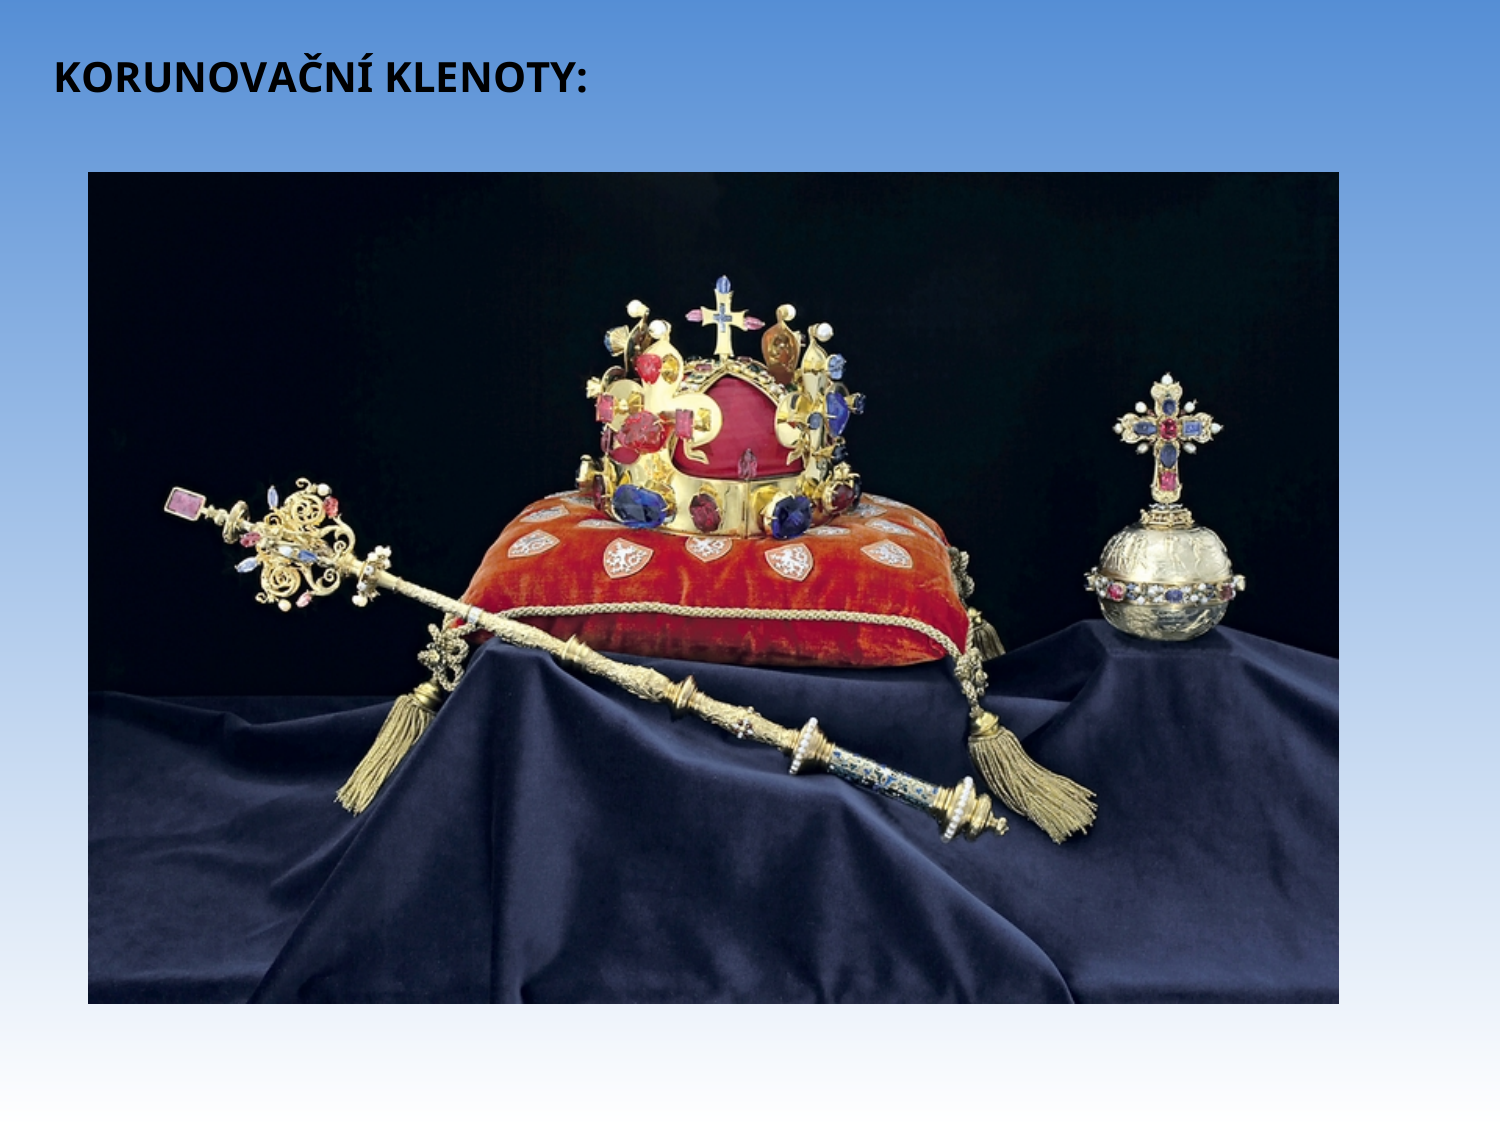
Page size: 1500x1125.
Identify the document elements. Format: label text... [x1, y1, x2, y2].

picture [88, 172, 1339, 1004]
text_box KORUNOVAČNÍ KLENOTY: [38, 42, 604, 109]
